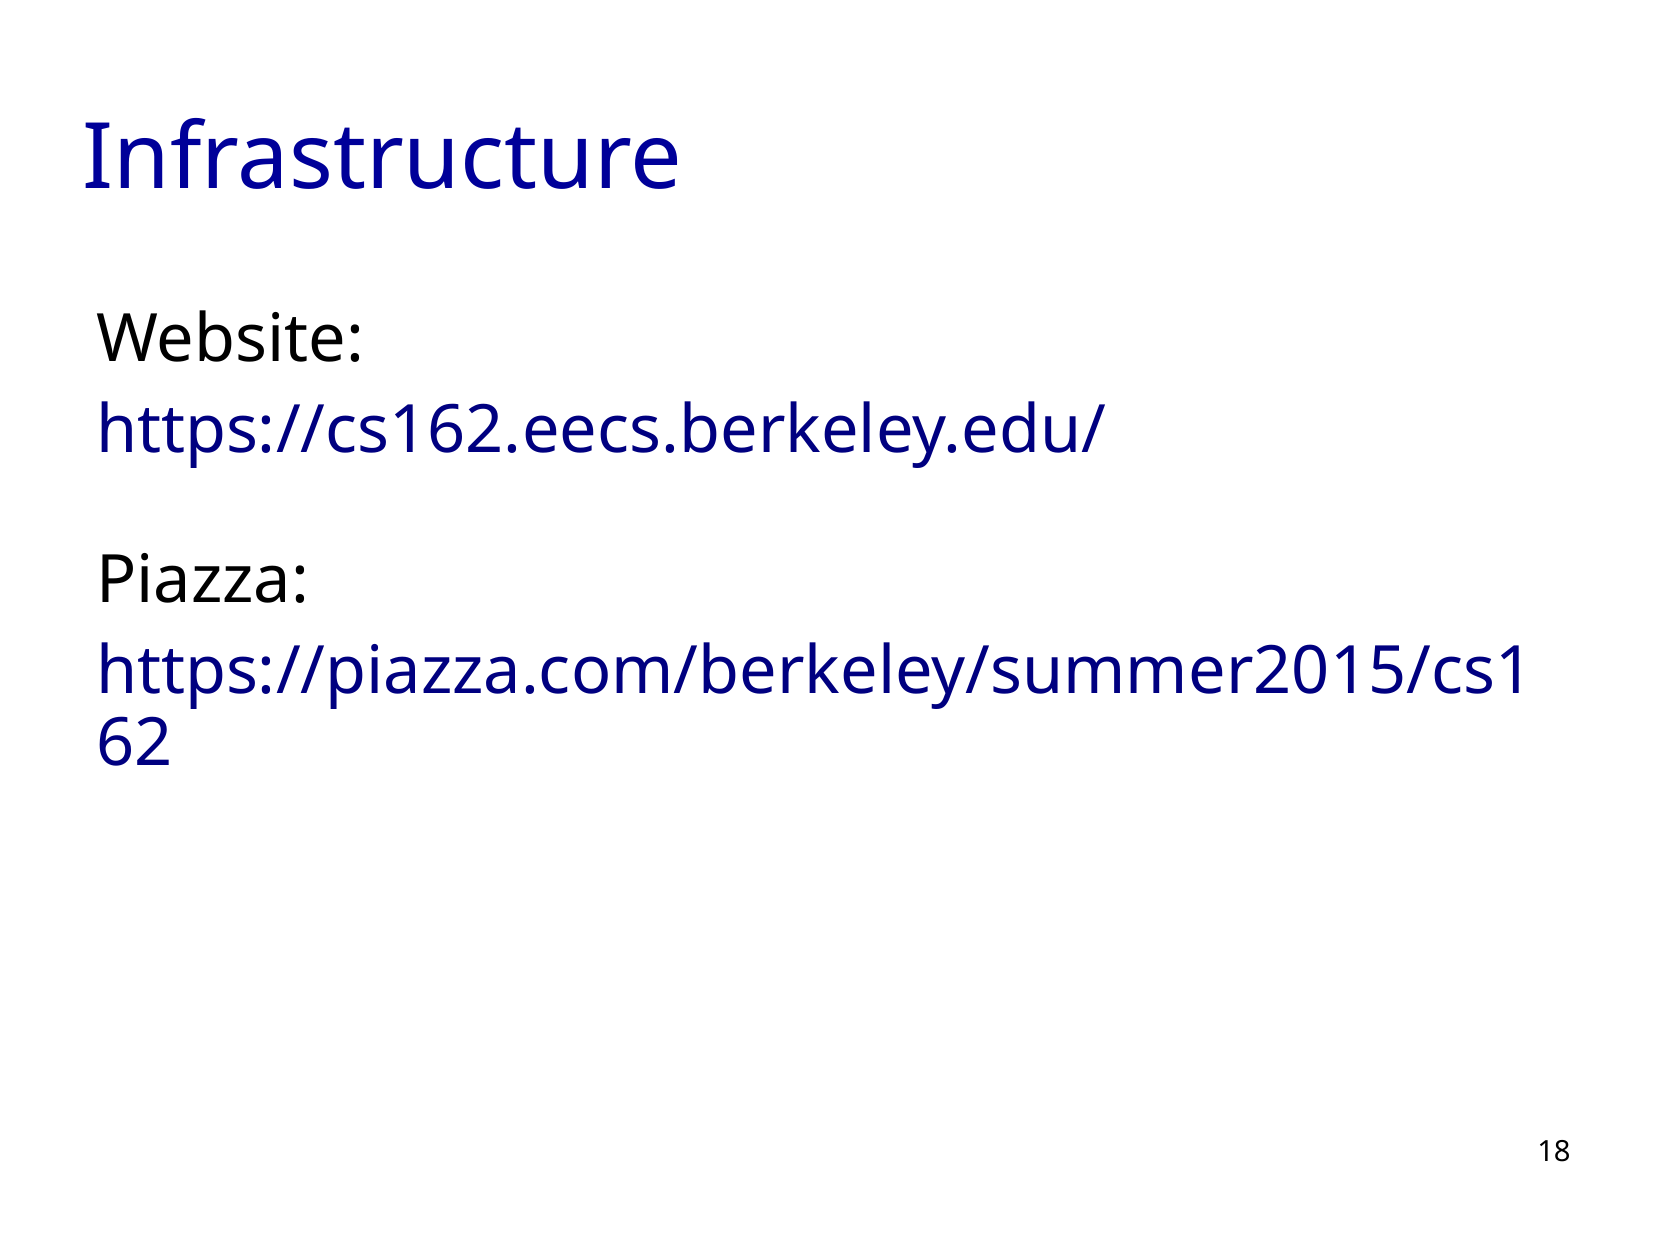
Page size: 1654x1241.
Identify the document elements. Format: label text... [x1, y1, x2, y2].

title Infrastructure [82, 49, 1571, 257]
list Website: https://cs162.eecs.berkeley.edu/ Piazza: https://piazza.com/berkeley/summer2015/cs162 [60, 290, 1571, 1096]
